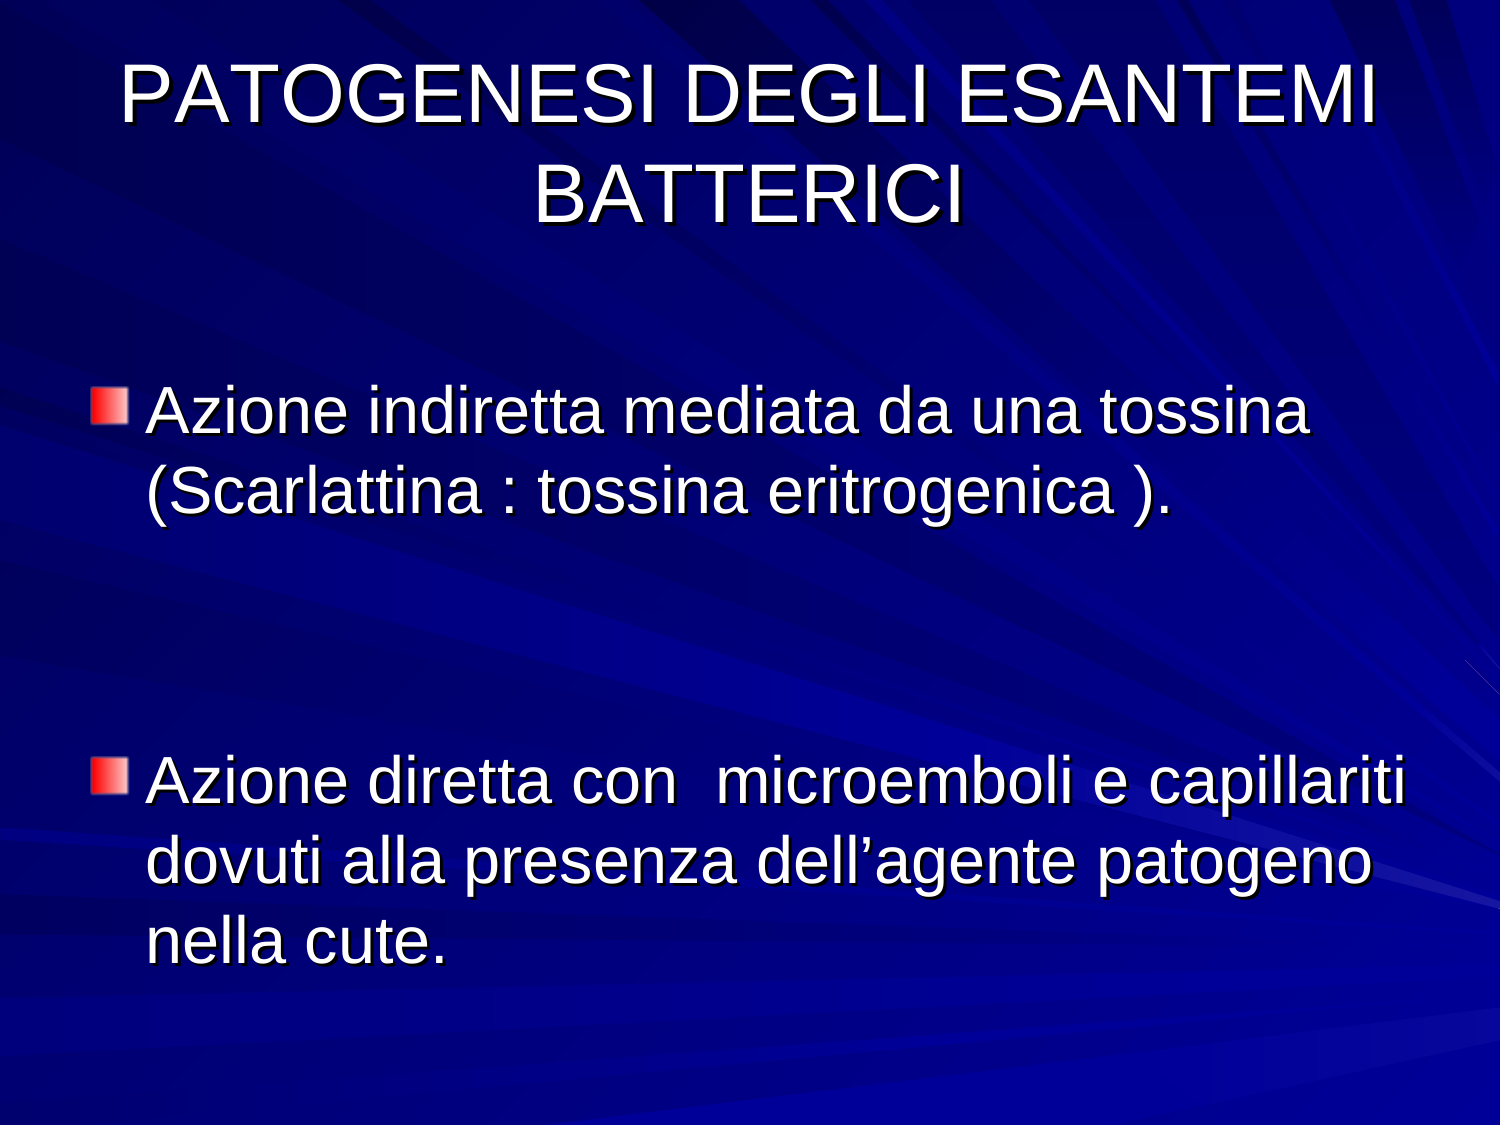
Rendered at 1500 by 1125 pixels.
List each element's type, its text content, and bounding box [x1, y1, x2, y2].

title PATOGENESI DEGLI ESANTEMI BATTERICI [75, 31, 1426, 248]
list Azione indiretta mediata da una tossina (Scarlattina : tossina eritrogenica ). Azione diretta con microemboli e capillariti dovuti alla presenza dell’agente patogeno nella cute. [75, 262, 1426, 1006]
